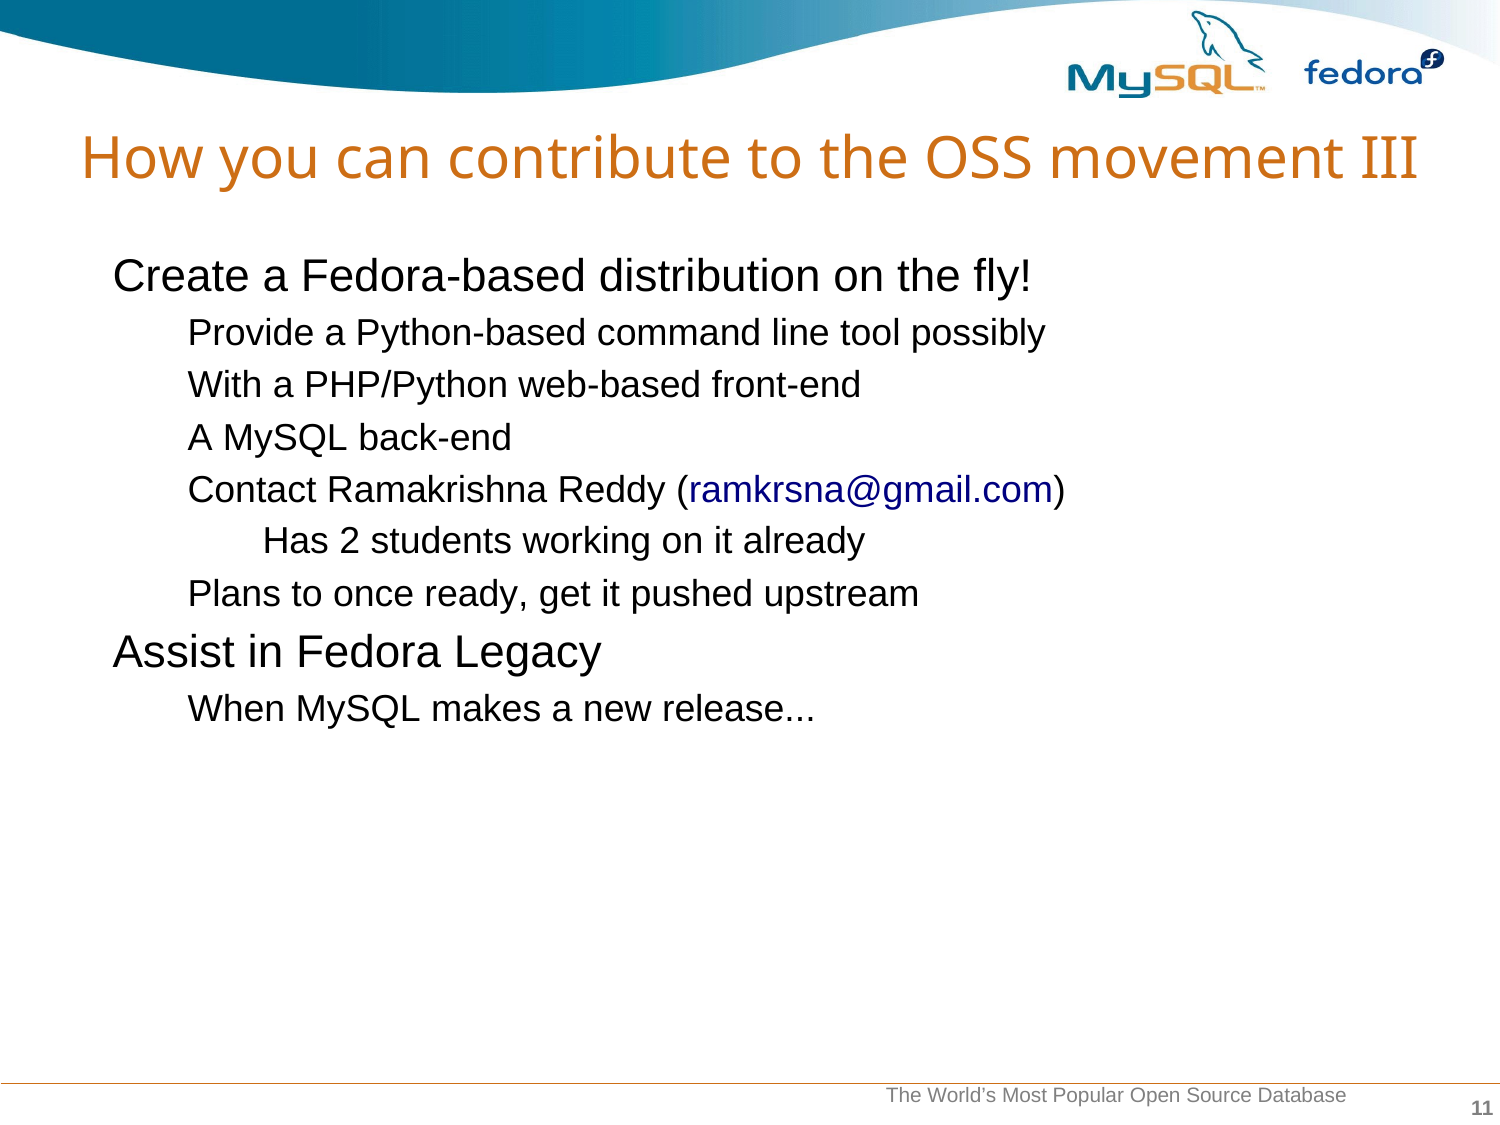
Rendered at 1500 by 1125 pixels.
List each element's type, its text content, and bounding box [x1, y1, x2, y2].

picture [0, 31, 326, 87]
picture [613, 0, 1500, 87]
list Create a Fedora-based distribution on the fly! Provide a Python-based command line tool possibly With a PHP/Python web-based front-end A MySQL back-end Contact Ramakrishna Reddy (ramkrsna@gmail.com) Has 2 students working on it already Plans to once ready, get it pushed upstream Assist in Fedora Legacy When MySQL makes a new release... [112, 249, 1388, 1113]
picture [1098, 71, 1107, 87]
picture [1075, 71, 1085, 87]
title How you can contribute to the OSS movement III [0, 87, 1500, 226]
